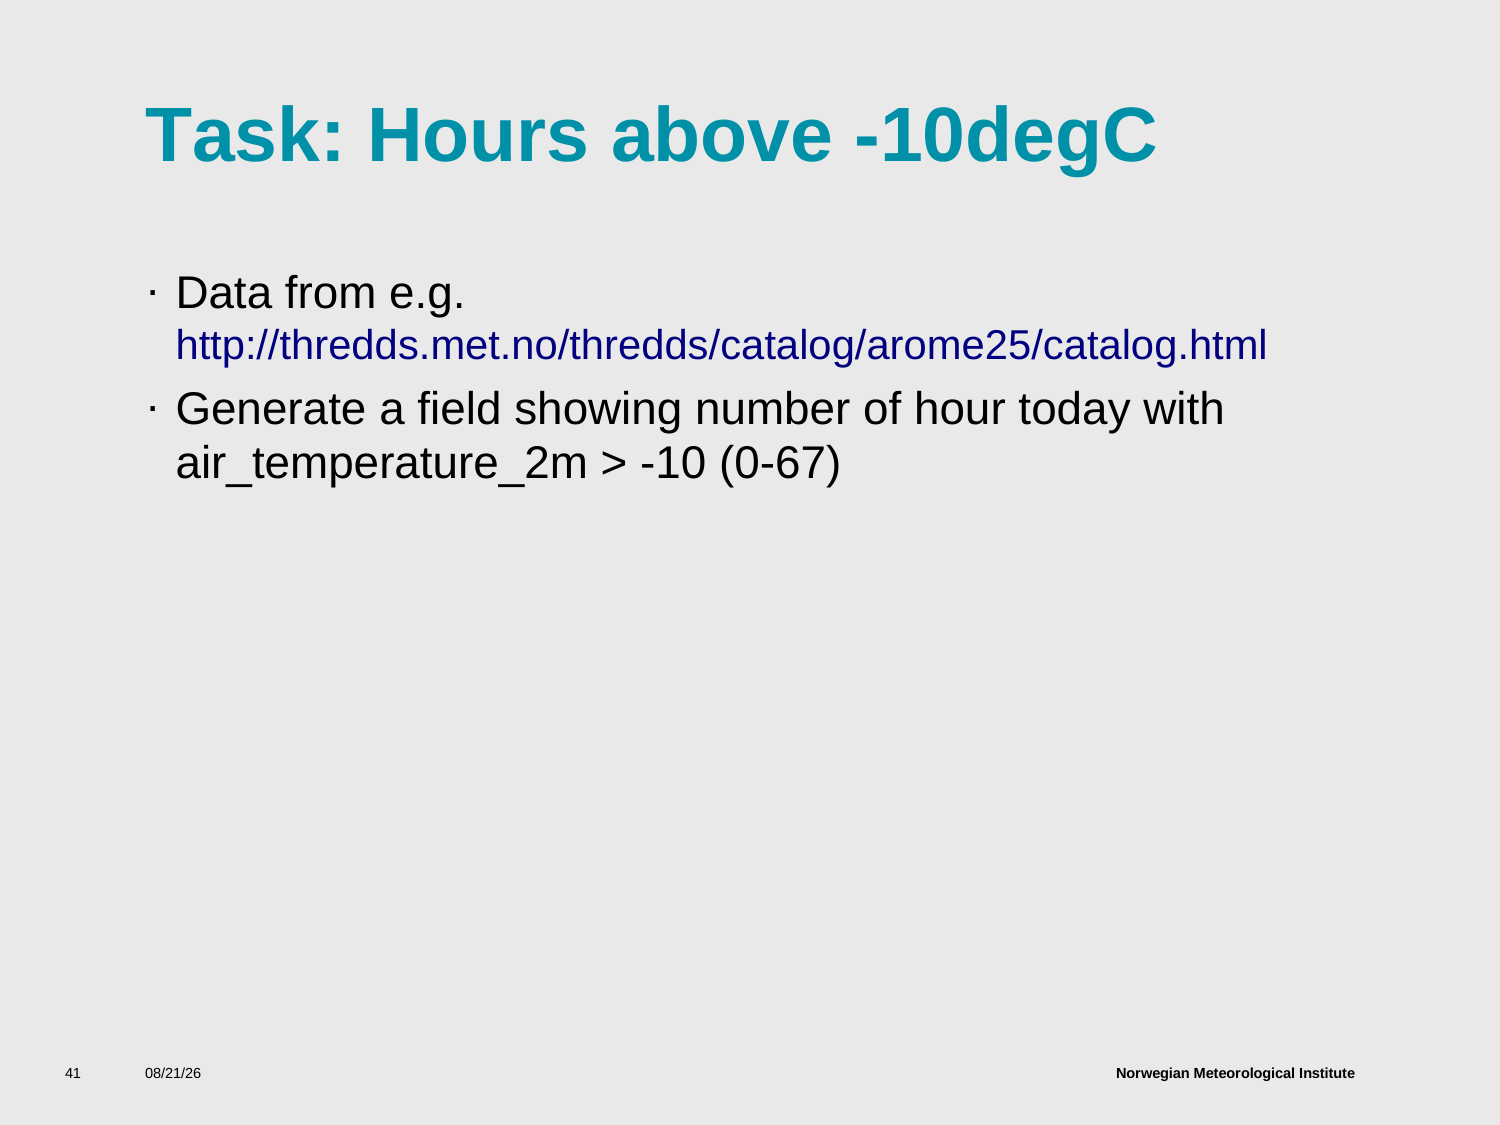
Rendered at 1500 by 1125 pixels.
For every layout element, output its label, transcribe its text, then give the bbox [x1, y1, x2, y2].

list Data from e.g. http://thredds.met.no/thredds/catalog/arome25/catalog.html Generate a field showing number of hour today with air_temperature_2m > -10 (0-67) [145, 262, 1355, 915]
title Task: Hours above -10degC [145, 83, 1355, 178]
